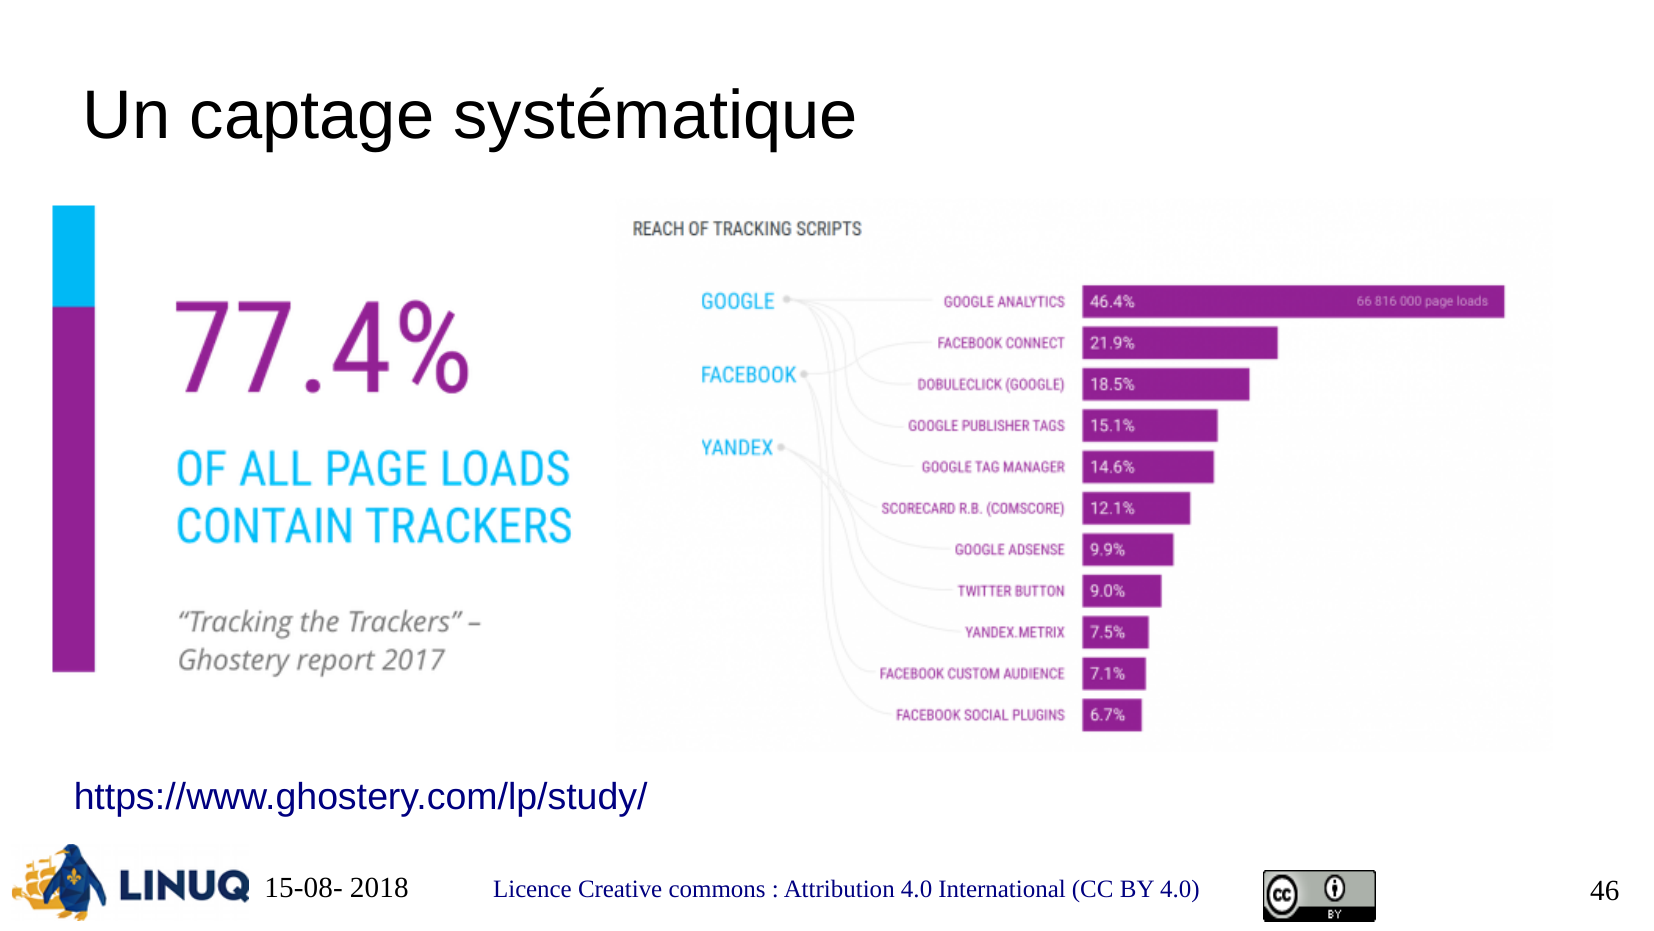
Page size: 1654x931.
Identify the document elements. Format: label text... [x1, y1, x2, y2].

picture [615, 198, 1553, 752]
text_box https://www.ghostery.com/lp/study/ [59, 767, 839, 825]
picture [11, 844, 249, 921]
title Un captage systématique [82, 37, 1571, 193]
picture [23, 187, 607, 721]
picture [1263, 870, 1376, 922]
